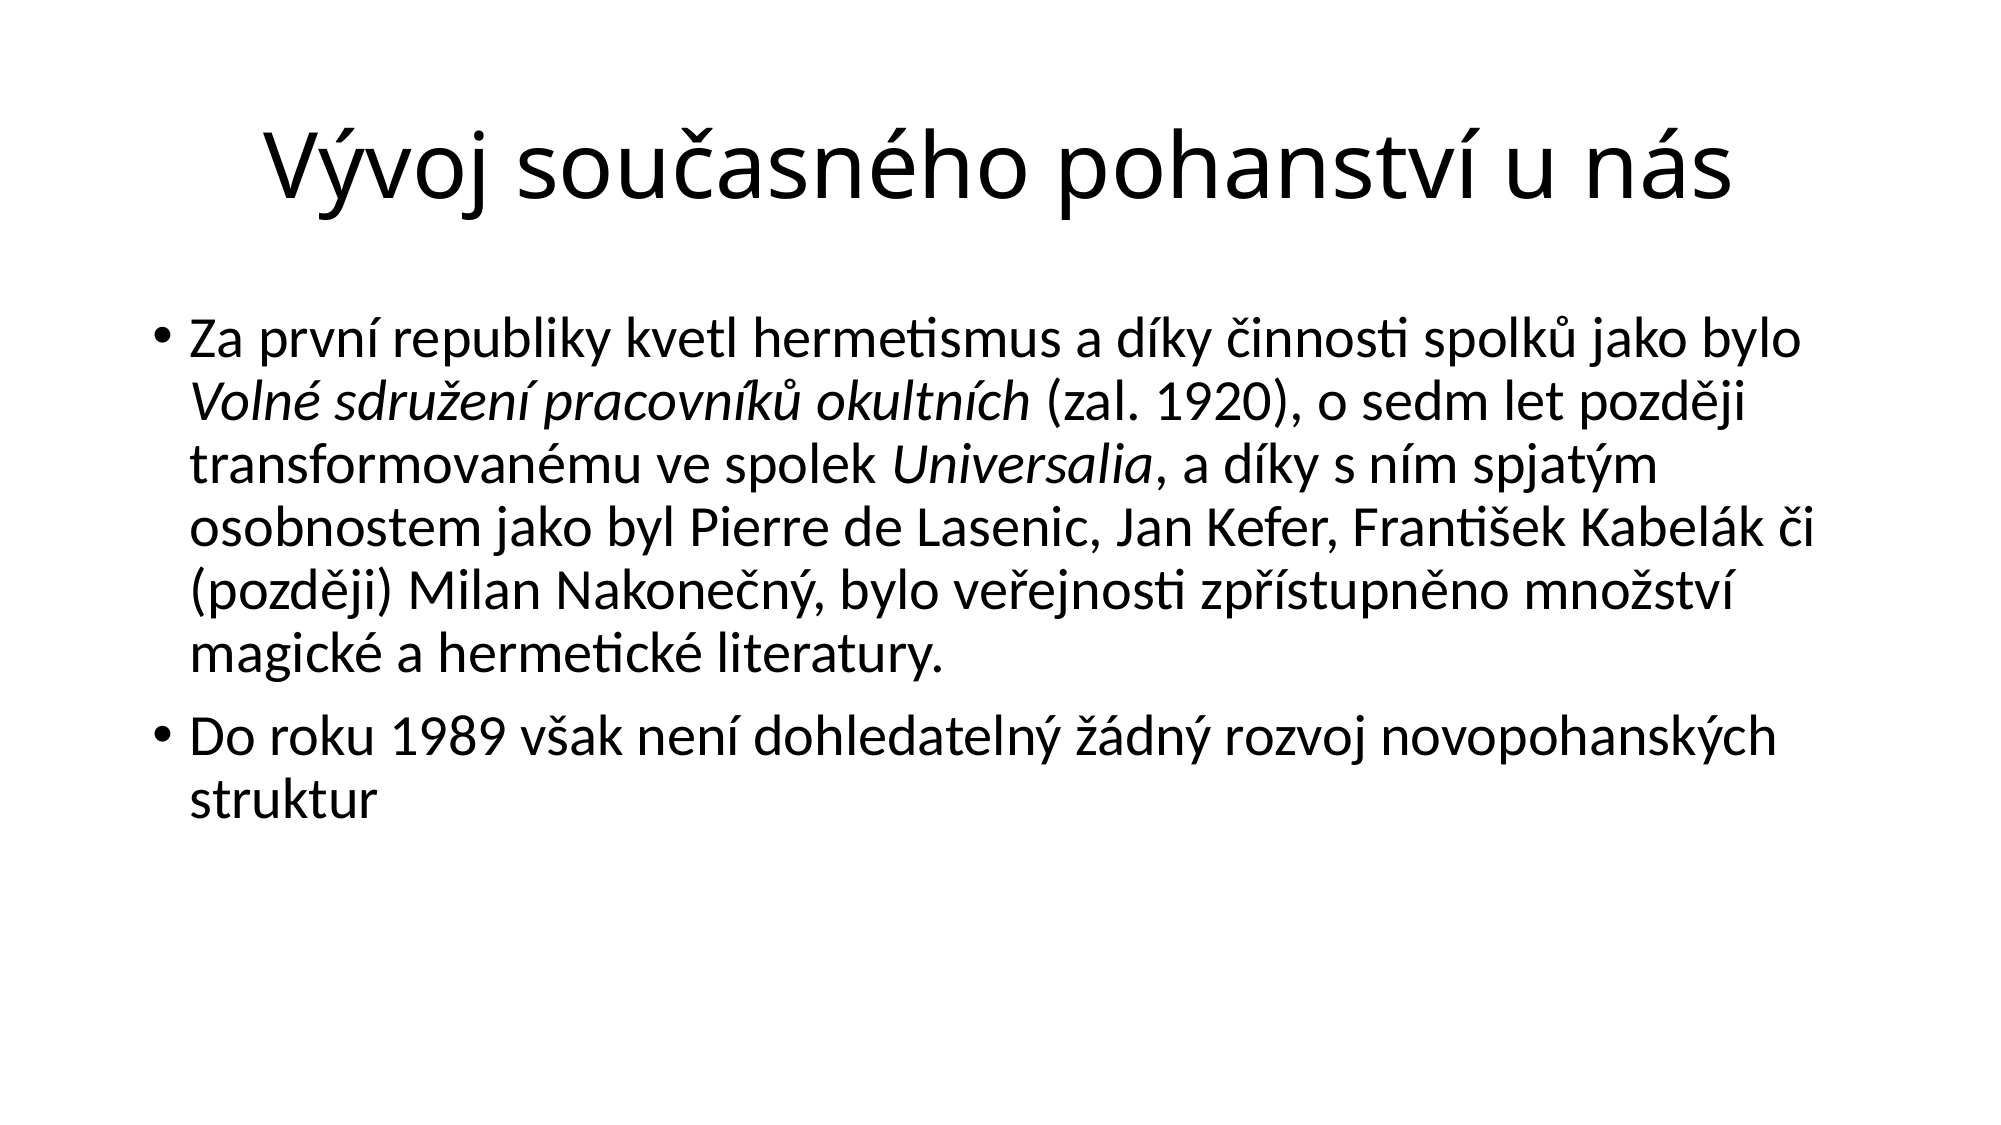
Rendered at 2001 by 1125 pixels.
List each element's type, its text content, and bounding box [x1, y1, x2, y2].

list Za první republiky kvetl hermetismus a díky činnosti spolků jako bylo Volné sdružení pracovníků okultních (zal. 1920), o sedm let později transformovanému ve spolek Universalia, a díky s ním spjatým osobnostem jako byl Pierre de Lasenic, Jan Kefer, František Kabelák či (později) Milan Nakonečný, bylo veřejnosti zpřístupněno množství magické a hermetické literatury. Do roku 1989 však není dohledatelný žádný rozvoj novopohanských struktur [137, 299, 1863, 1014]
title Vývoj současného pohanství u nás [137, 59, 1863, 278]
